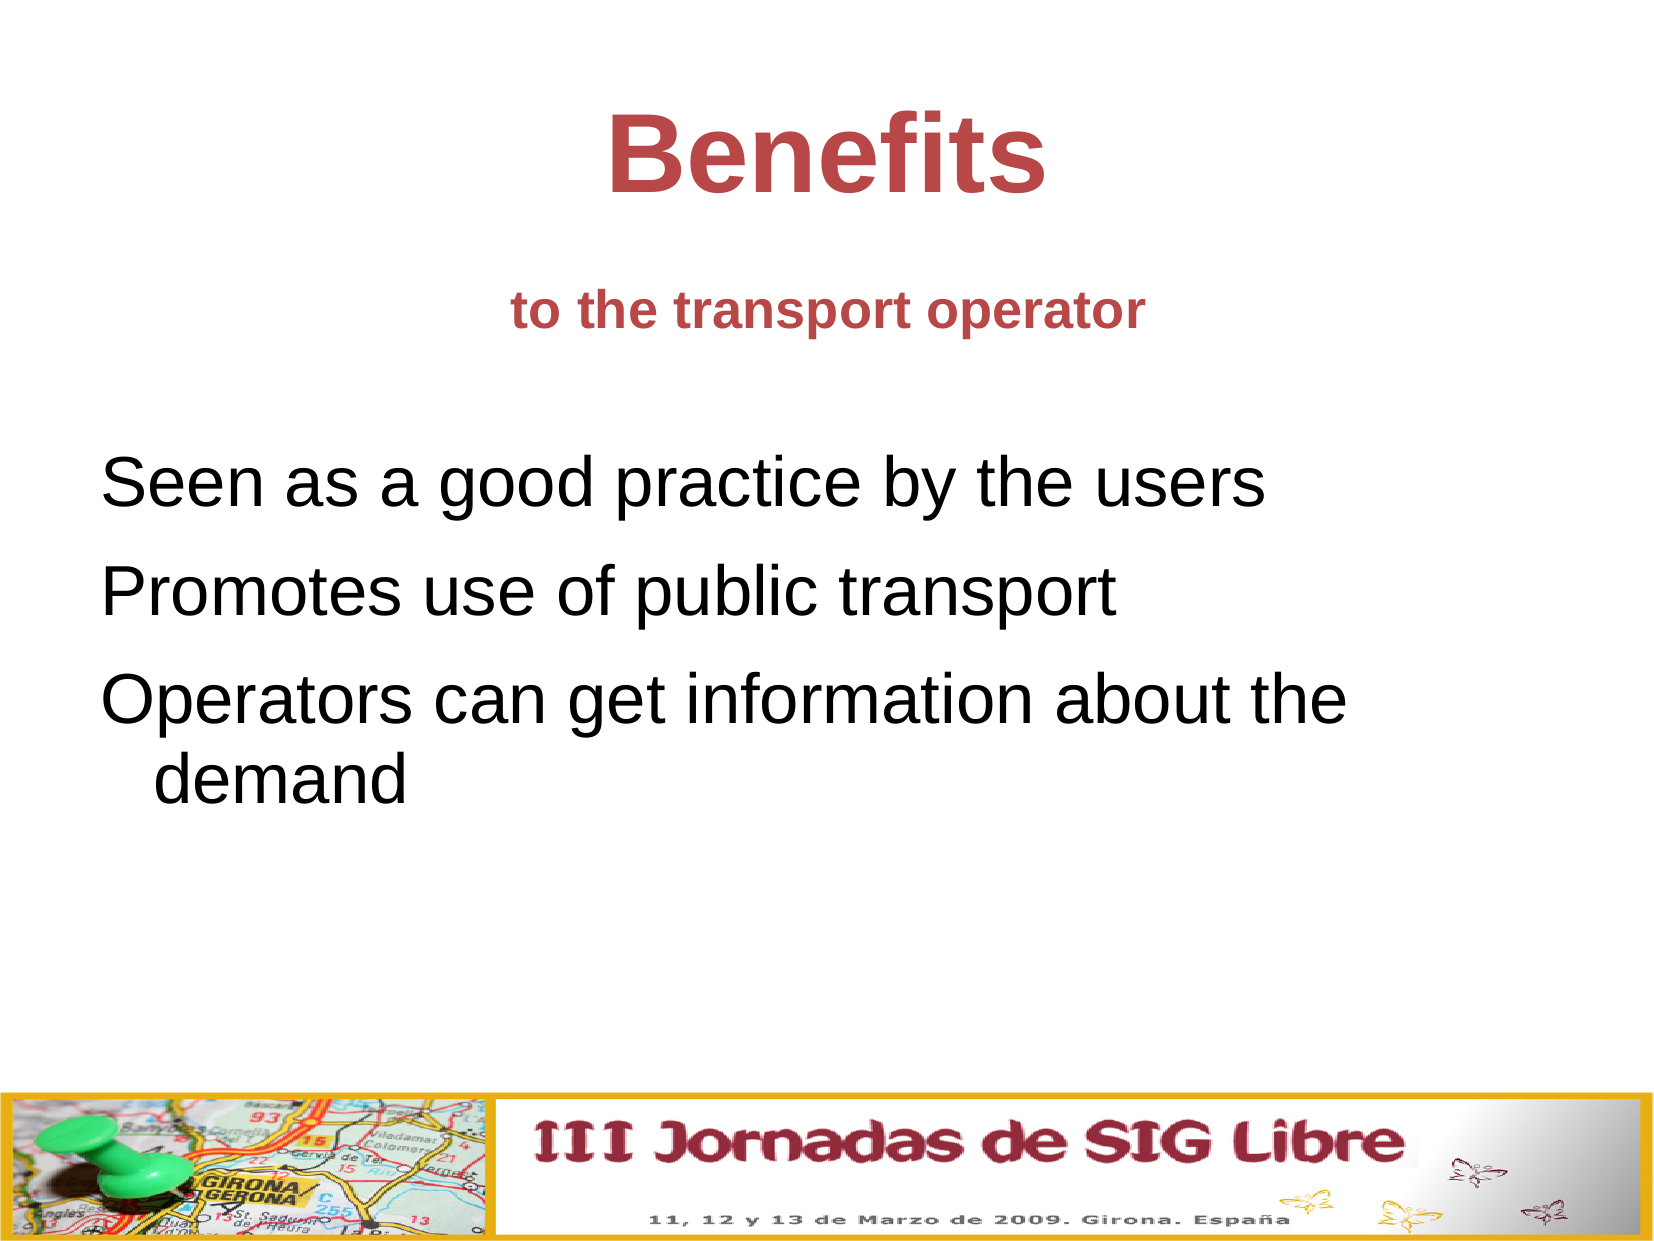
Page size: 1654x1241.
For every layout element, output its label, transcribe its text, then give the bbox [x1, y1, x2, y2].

list Seen as a good practice by the users Promotes use of public transport Operators can get information about the demand [82, 442, 1571, 1047]
picture [0, 1092, 1654, 1241]
text_box to the transport operator [496, 271, 1164, 369]
title Benefits [82, 49, 1571, 257]
